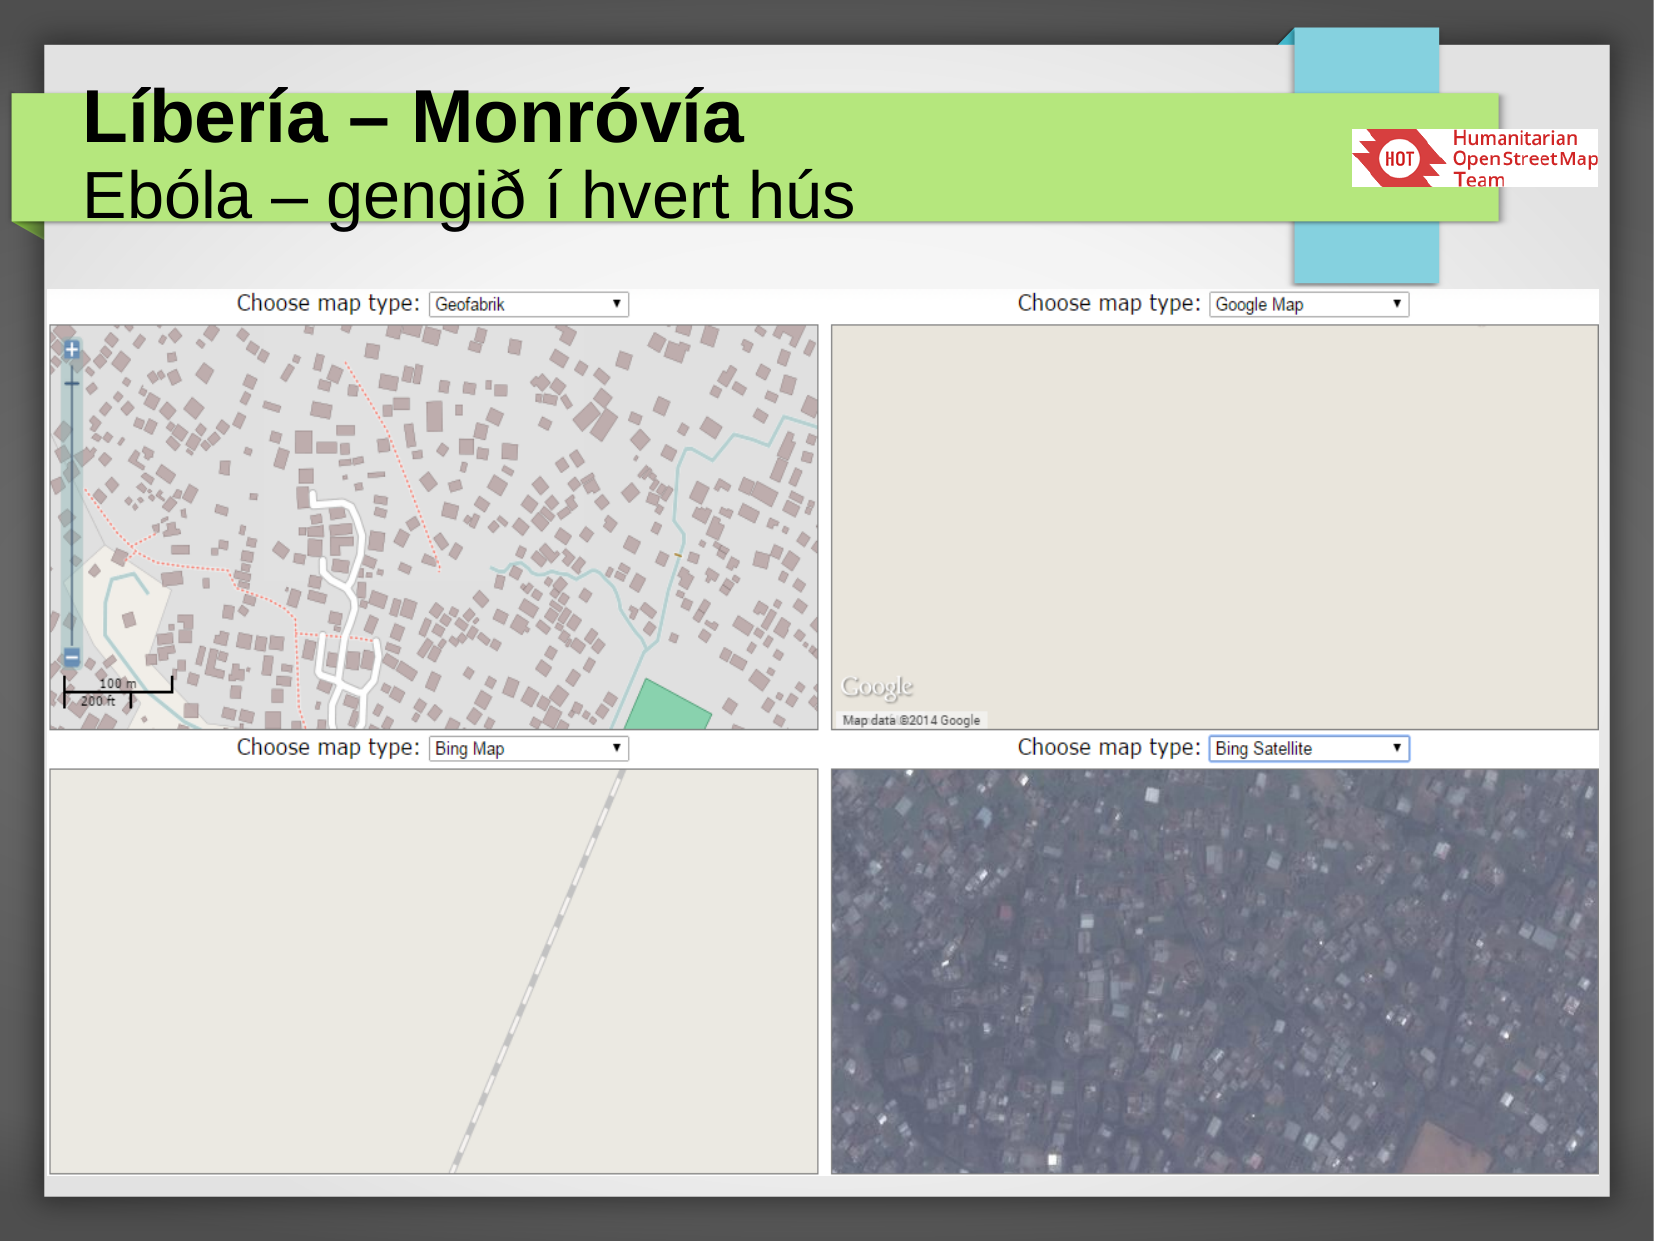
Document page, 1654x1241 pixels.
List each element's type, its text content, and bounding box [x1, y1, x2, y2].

title Líbería – Monróvía Ebóla – gengið í hvert hús [82, 74, 1264, 233]
picture [0, 0, 1654, 1241]
